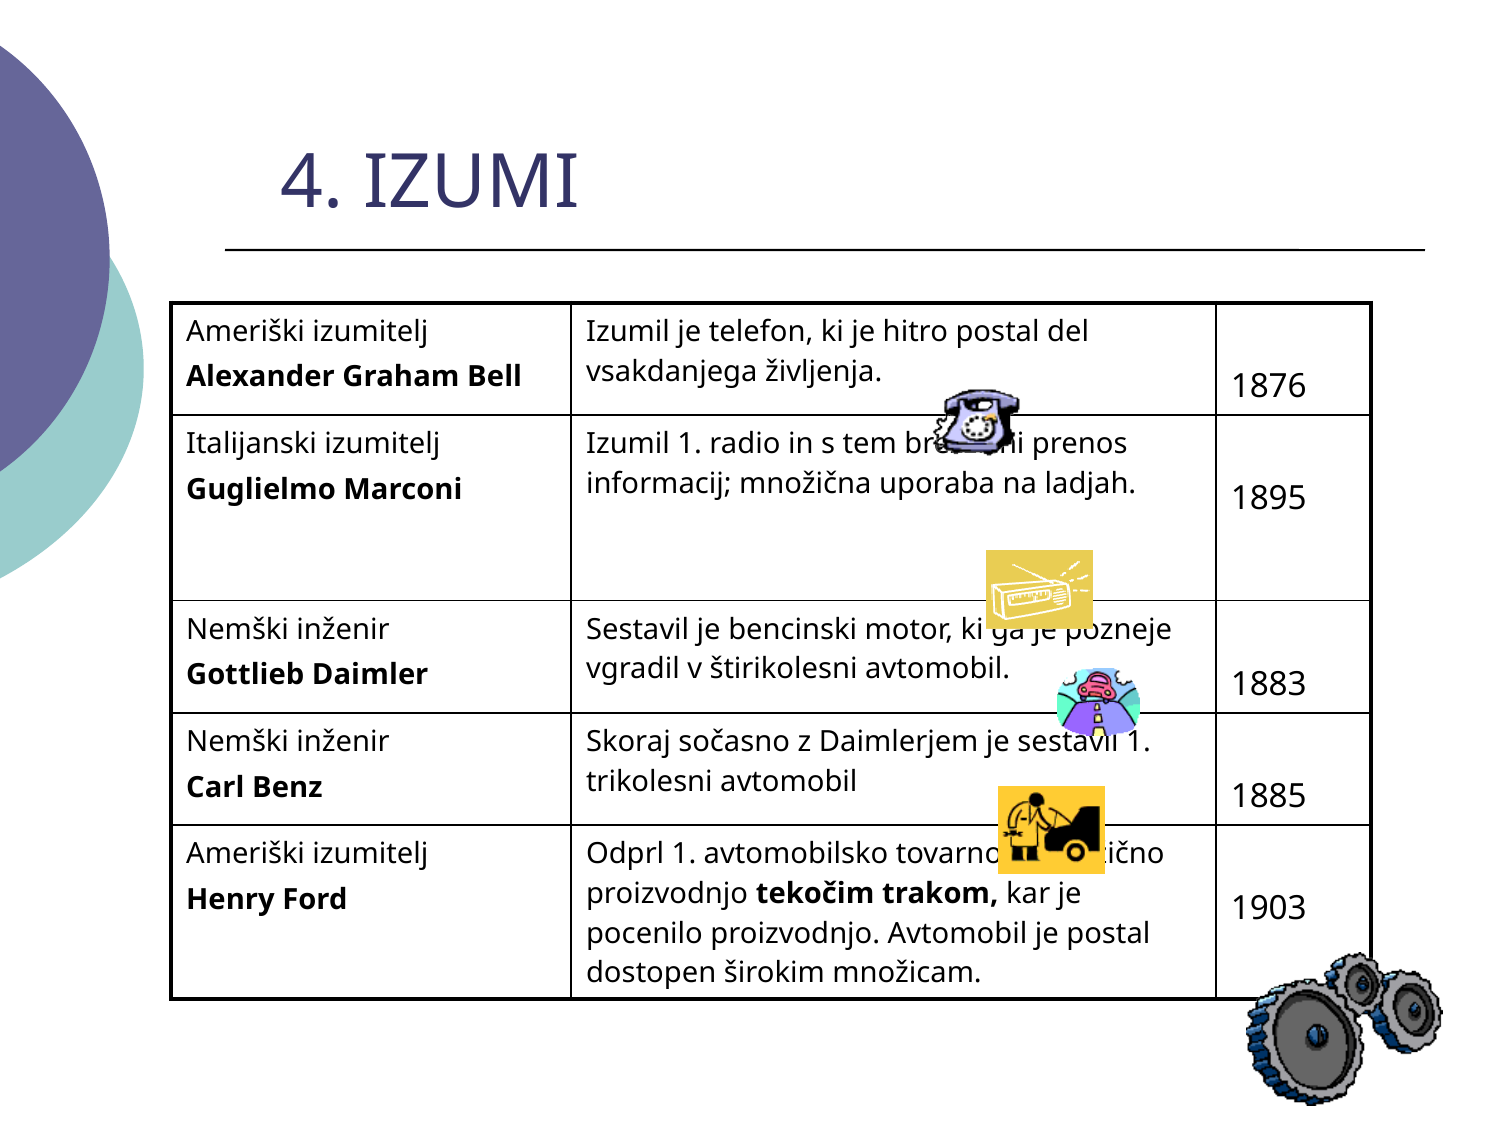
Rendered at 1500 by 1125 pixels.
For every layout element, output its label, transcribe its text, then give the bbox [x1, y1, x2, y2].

table_header Izumil je telefon, ki je hitro postal del vsakdanjega življenja. [572, 305, 1215, 414]
table_cell Nemški inženir Carl Benz [173, 714, 570, 824]
picture [1057, 668, 1140, 736]
picture [927, 361, 1028, 464]
table_cell 1885 [1217, 714, 1369, 824]
table_cell Sestavil je bencinski motor, ki ga je pozneje vgradil v štirikolesni avtomobil. [572, 601, 1215, 712]
table_cell Italijanski izumitelj Guglielmo Marconi [173, 416, 570, 600]
table_cell Ameriški izumitelj Henry Ford [173, 826, 570, 997]
table_cell 1883 [1217, 601, 1369, 712]
table_cell Izumil 1. radio in s tem brezžični prenos informacij; množična uporaba na ladjah. [572, 416, 1215, 600]
picture [1246, 952, 1443, 1106]
table_cell Odprl 1. avtomobilsko tovarno z množično proizvodnjo tekočim trakom, kar je pocenilo proizvodnjo. Avtomobil je postal dostopen širokim množicam. [572, 826, 1215, 997]
title 4. IZUMI [265, 42, 1466, 231]
table_cell Skoraj sočasno z Daimlerjem je sestavil 1. trikolesni avtomobil [572, 714, 1215, 824]
picture [998, 786, 1105, 874]
table_cell Nemški inženir Gottlieb Daimler [173, 601, 570, 712]
picture [986, 550, 1093, 629]
table_cell 1903 [1217, 826, 1369, 997]
table_cell 1895 [1217, 416, 1369, 600]
table_header Ameriški izumitelj Alexander Graham Bell [173, 305, 570, 414]
table_header 1876 [1217, 305, 1369, 414]
